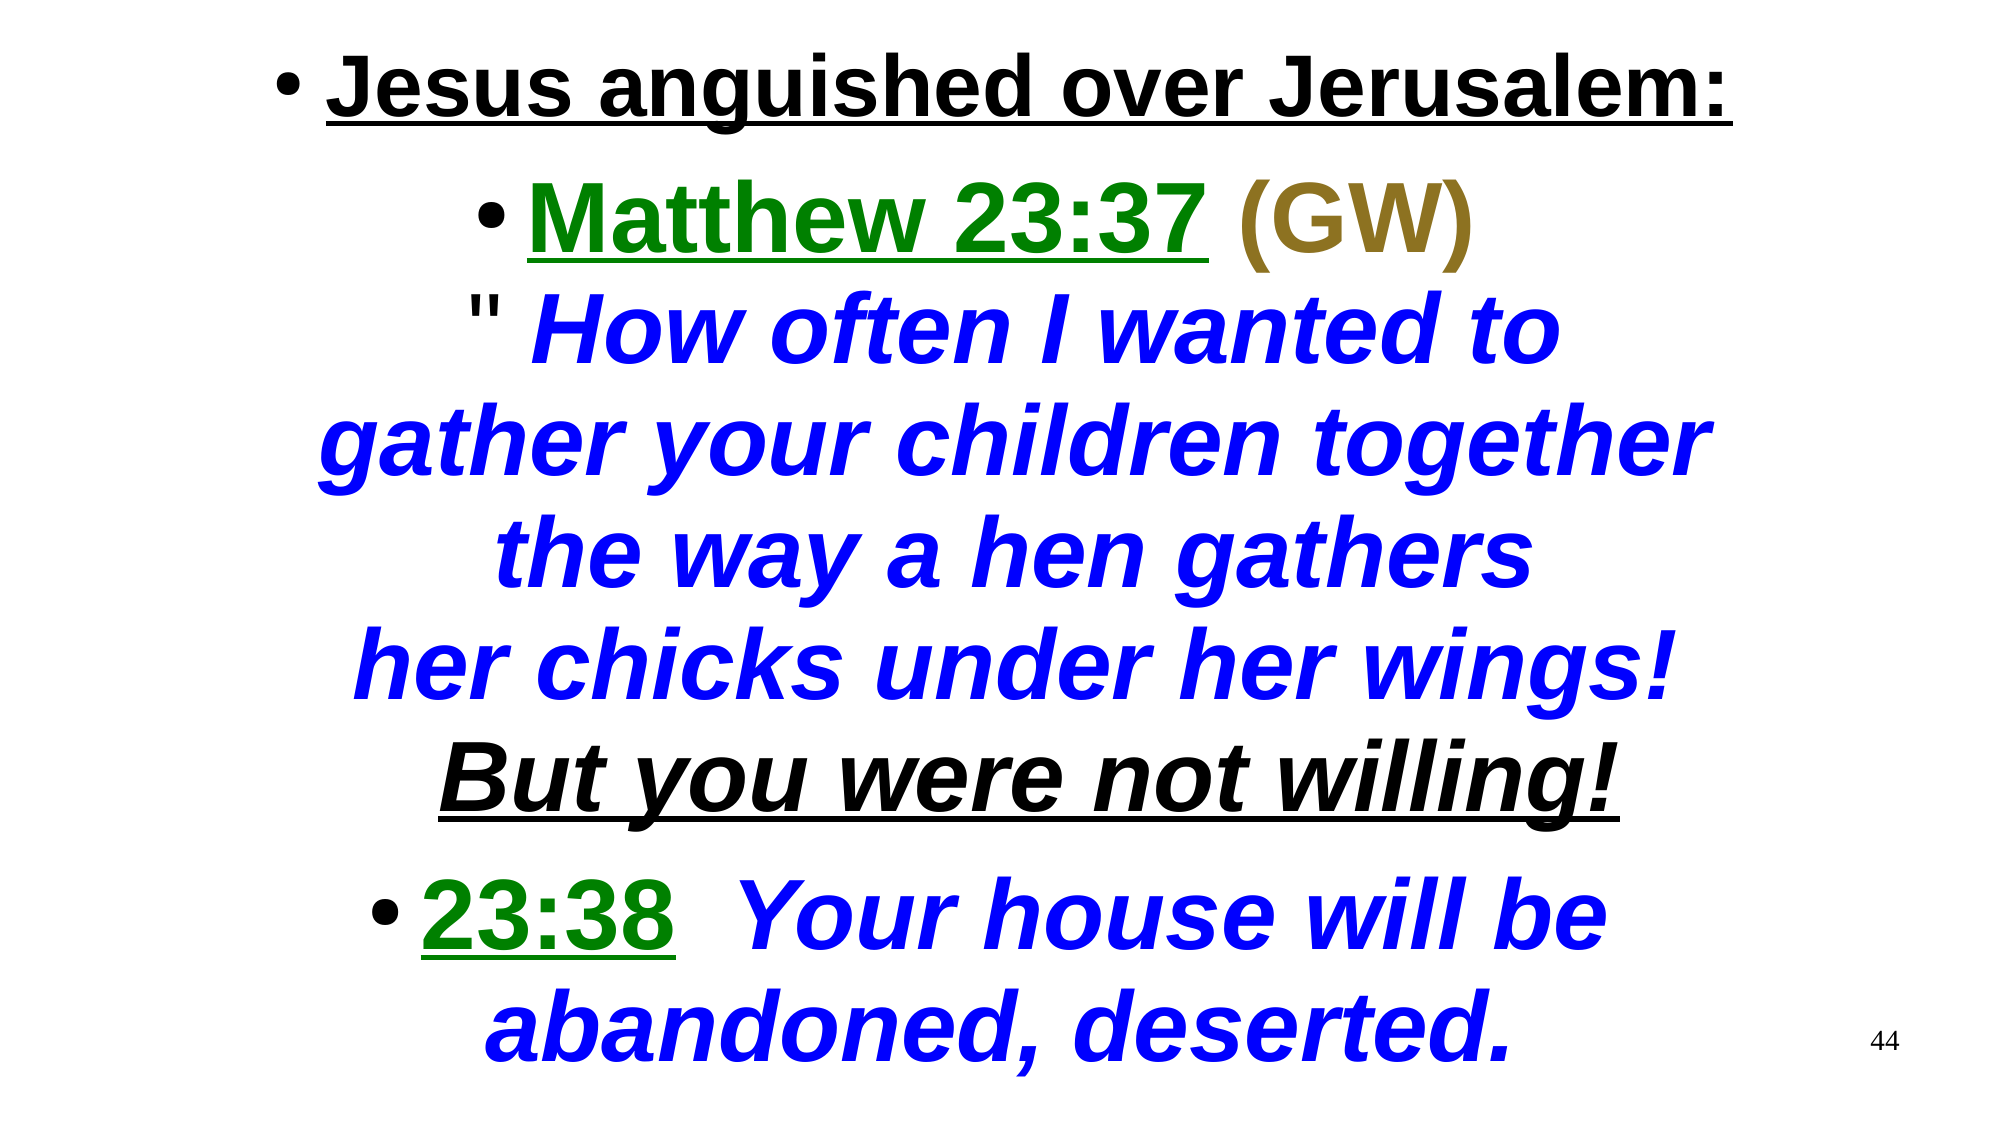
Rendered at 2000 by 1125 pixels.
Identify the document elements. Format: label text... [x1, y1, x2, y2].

list Jesus anguished over Jerusalem: Matthew 23:37 (GW) " How often I wanted to gather your children together the way a hen gathers her chicks under her wings! But you were not willing! 23:38 Your house will be abandoned, deserted. [37, 37, 1951, 1088]
